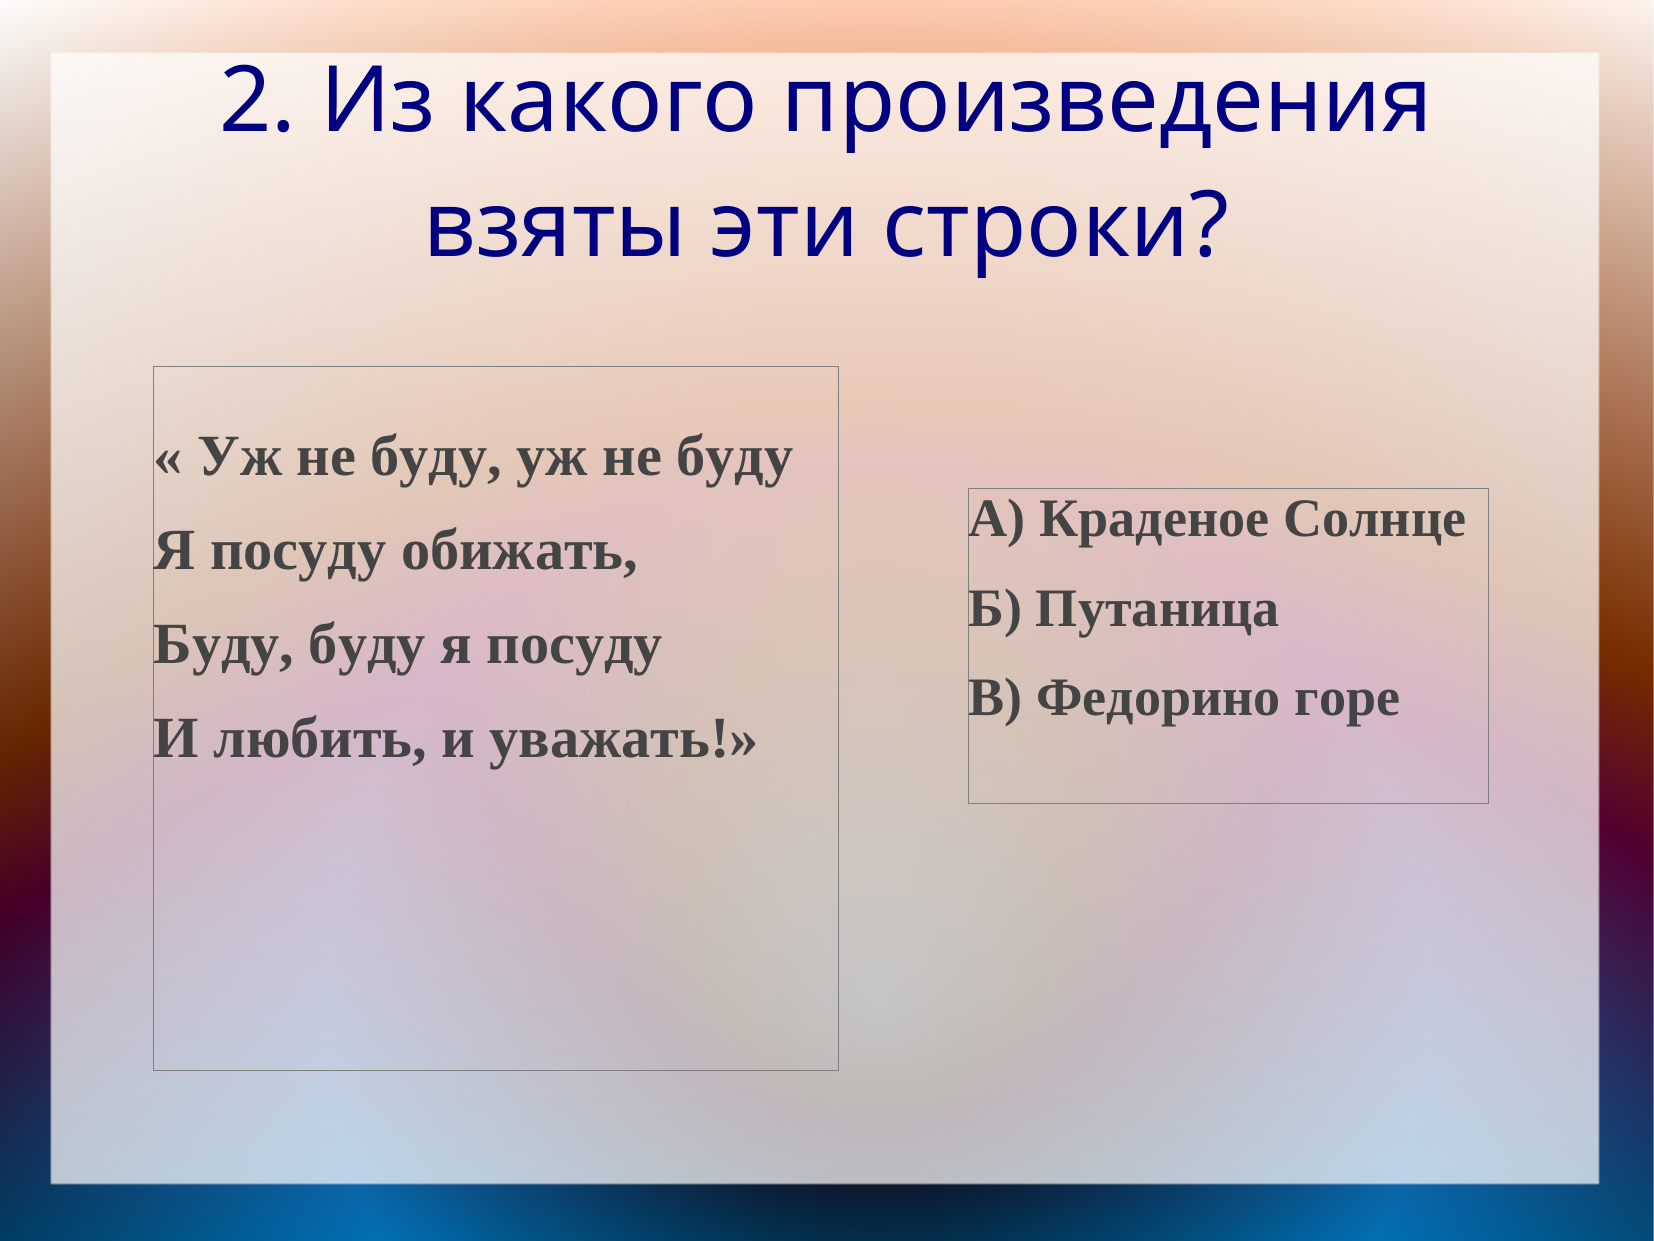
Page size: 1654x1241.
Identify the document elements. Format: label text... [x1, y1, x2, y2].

list « Уж не буду, уж не буду Я посуду обижать, Буду, буду я посуду И любить, и уважать!» [153, 366, 839, 1071]
title 2. Из какого произведения взяты эти строки? [82, 31, 1571, 287]
list А) Краденое Солнце Б) Путаница В) Федорино горе [968, 488, 1489, 804]
picture [0, 0, 1654, 1241]
